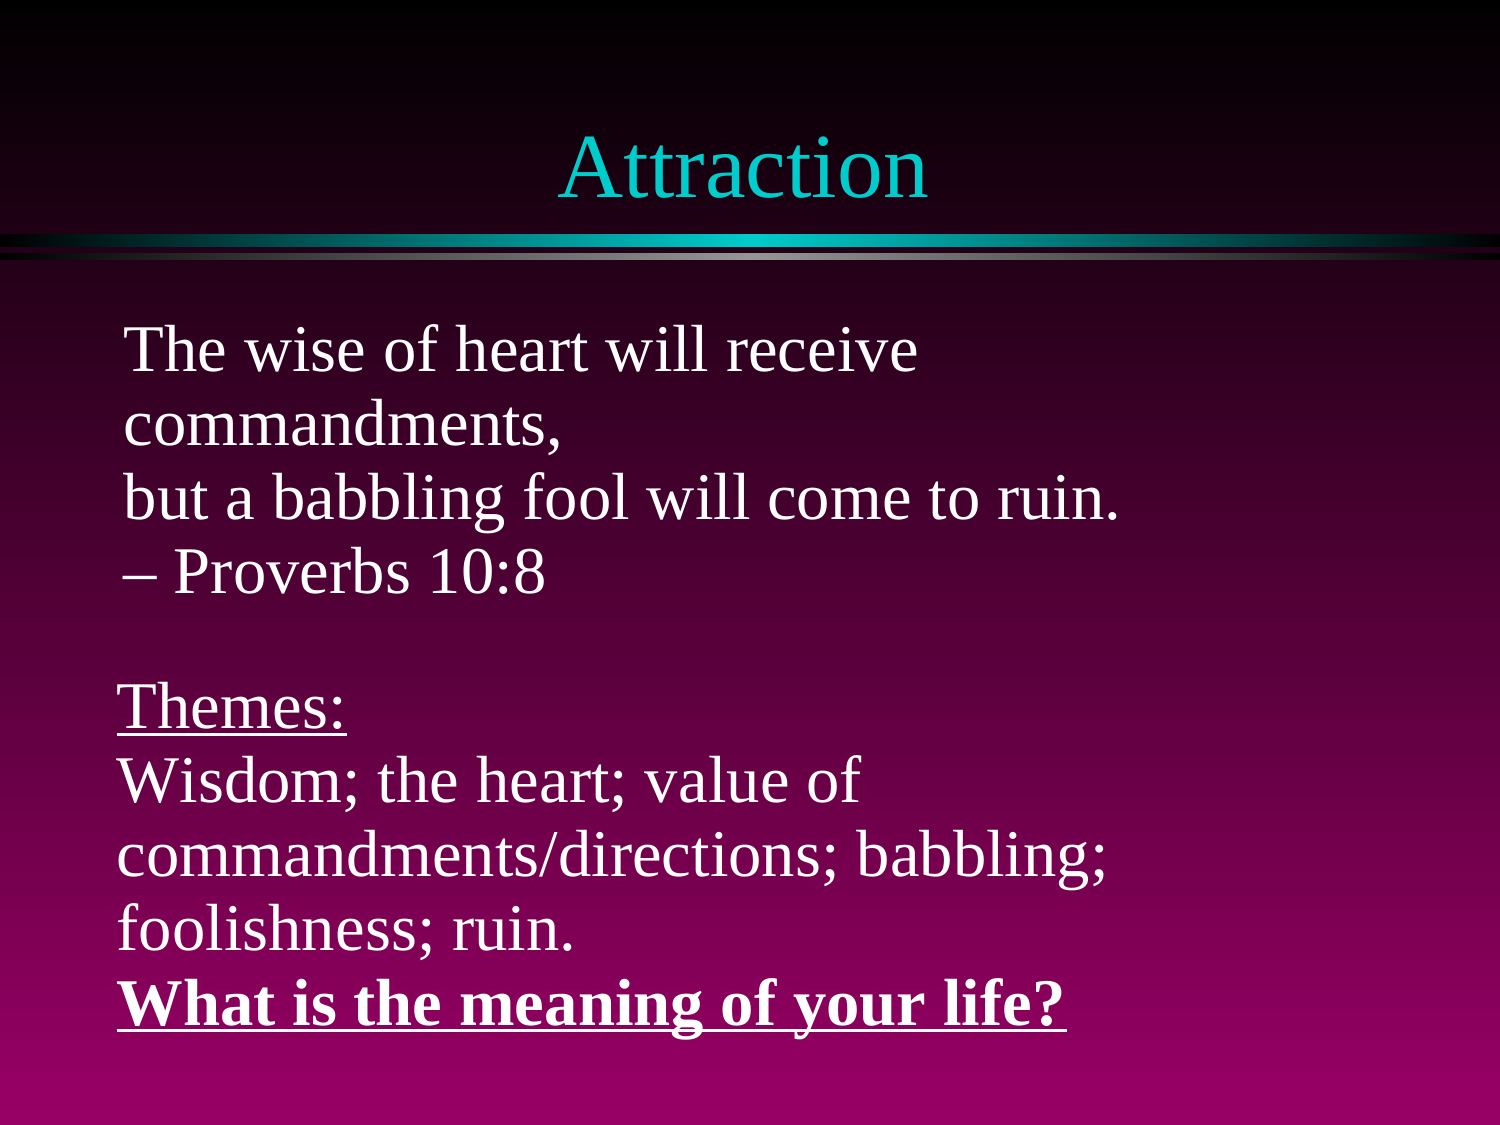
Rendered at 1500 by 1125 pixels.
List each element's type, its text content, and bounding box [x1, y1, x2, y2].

title Attraction [99, 37, 1388, 225]
text_box Themes: Wisdom; the heart; value of commandments/directions; babbling; foolishness; ruin. What is the meaning of your life? [101, 661, 1444, 1045]
text_box The wise of heart will receive commandments, but a babbling fool will come to ruin. – Proverbs 10:8 [109, 304, 1389, 616]
